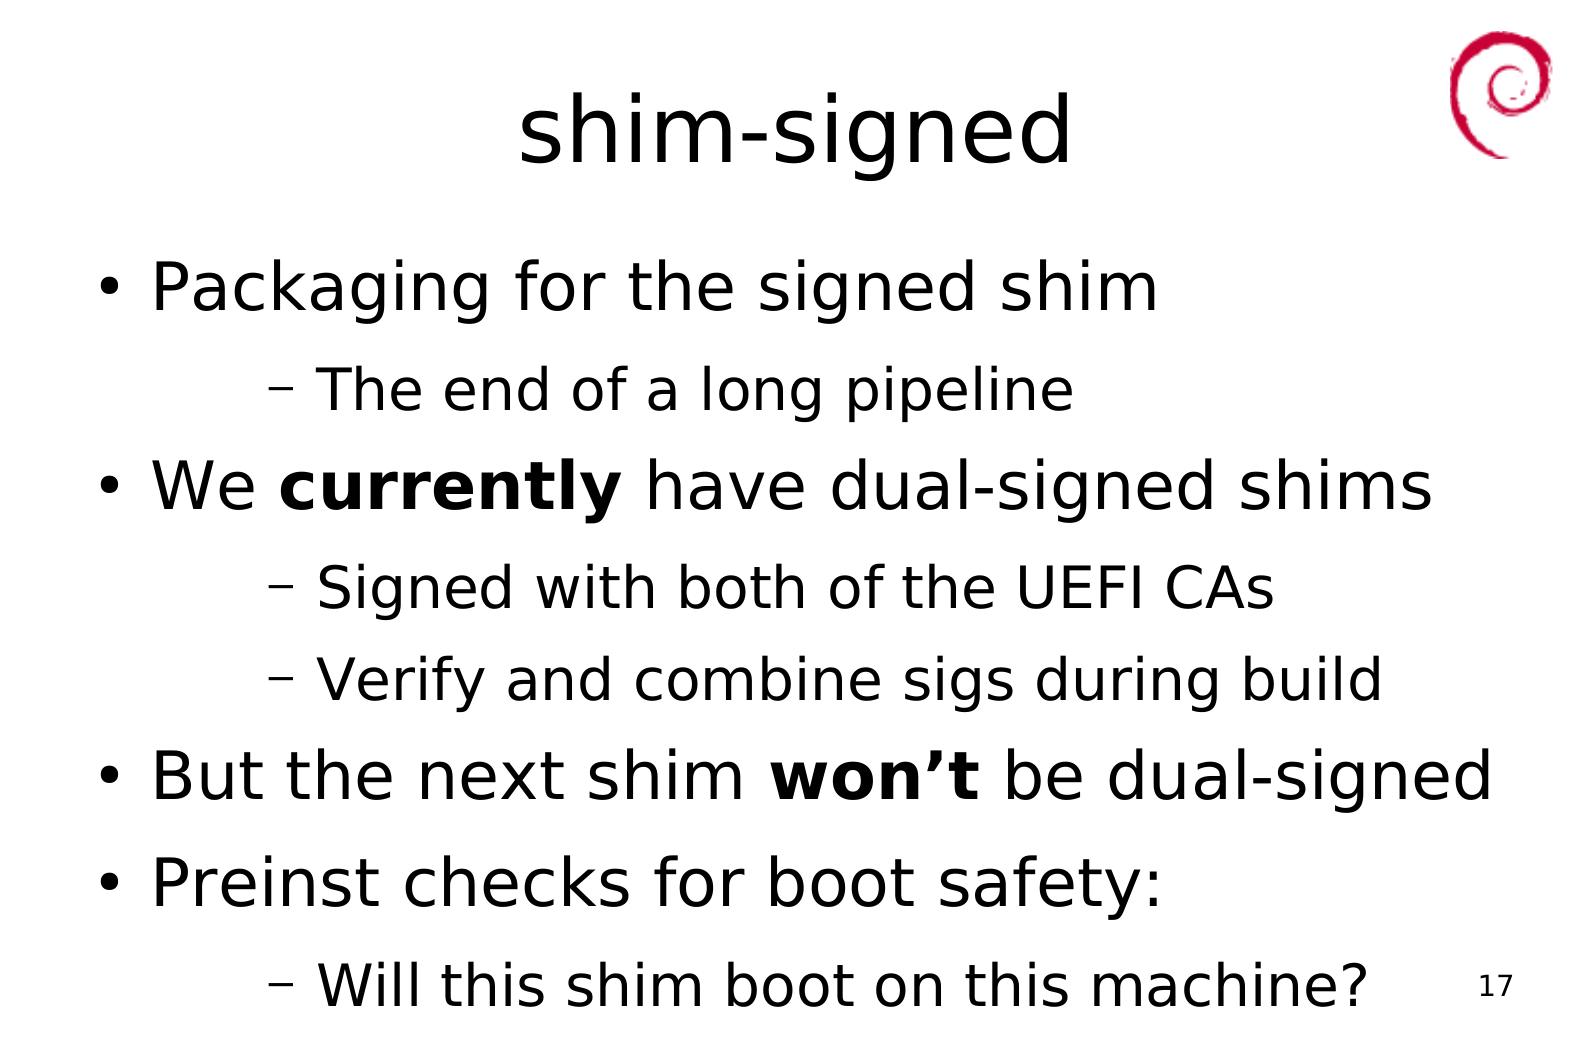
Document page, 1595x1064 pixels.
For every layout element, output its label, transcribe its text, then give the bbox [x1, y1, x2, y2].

list Packaging for the signed shim The end of a long pipeline We currently have dual-signed shims Signed with both of the UEFI CAs Verify and combine sigs during build But the next shim won’t be dual-signed Preinst checks for boot safety: Will this shim boot on this machine? [79, 248, 1515, 1020]
picture [1450, 31, 1555, 159]
title shim-signed [79, 42, 1515, 220]
